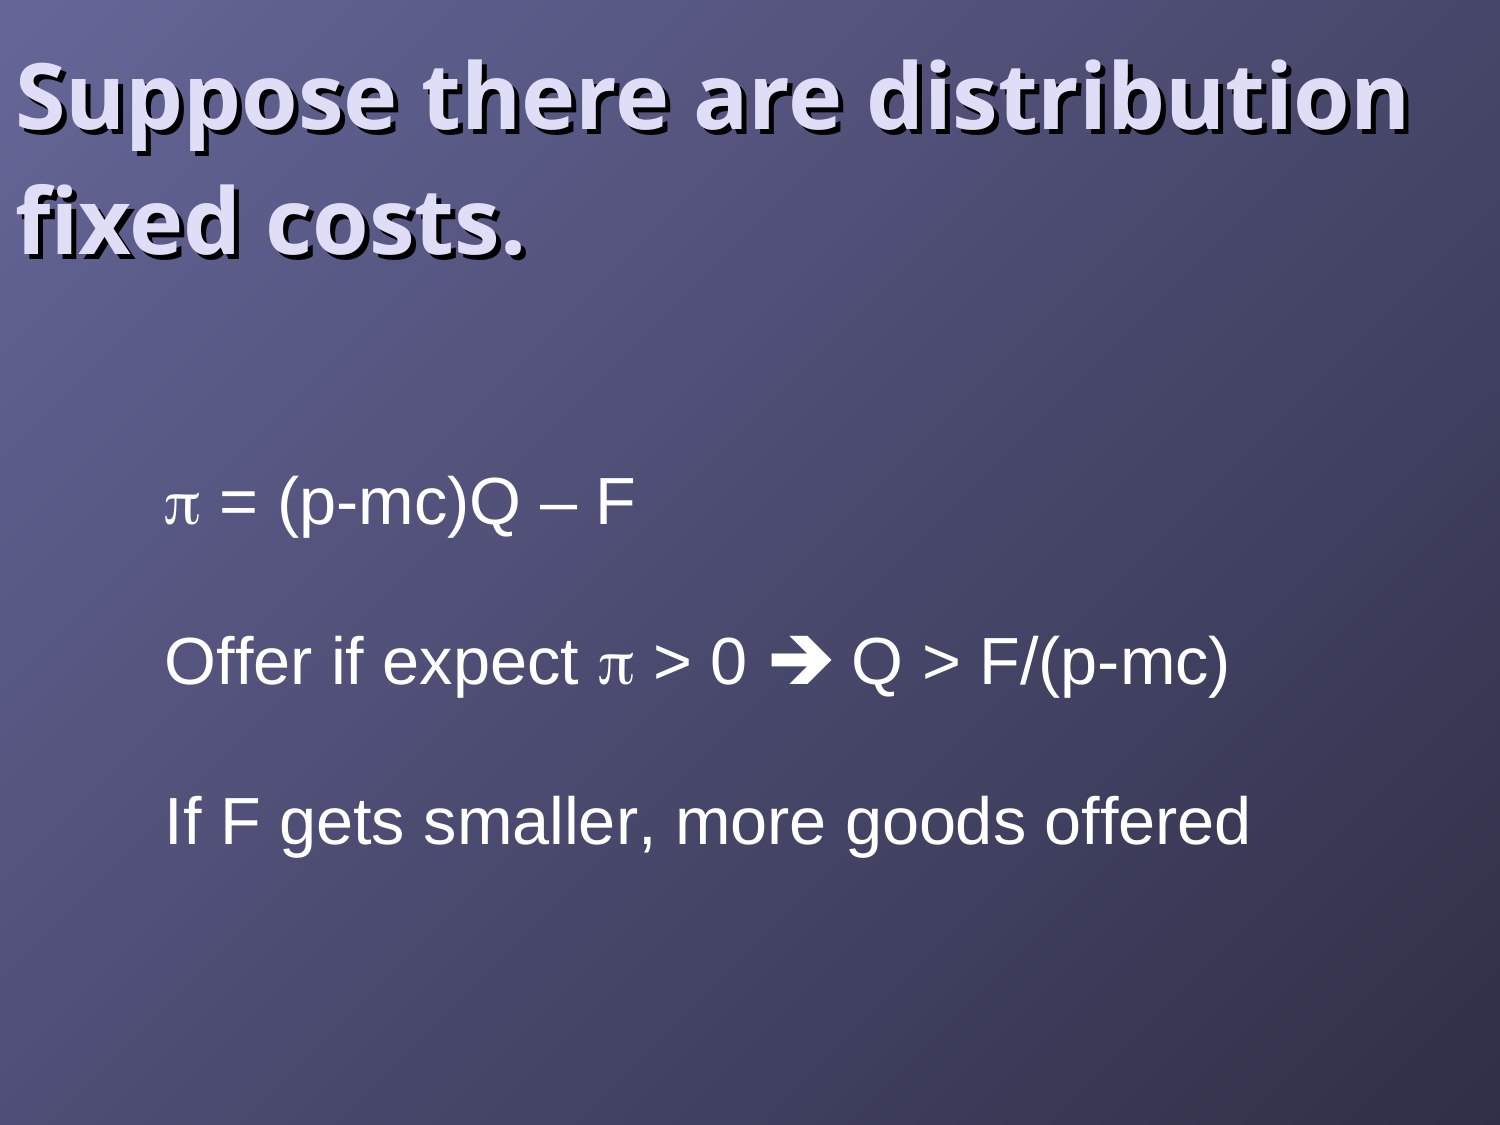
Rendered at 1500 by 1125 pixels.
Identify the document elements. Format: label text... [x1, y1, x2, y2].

title Suppose there are distribution fixed costs. [0, 12, 1500, 301]
text_box  = (p-mc)Q – F Offer if expect  > 0  Q > F/(p-mc) If F gets smaller, more goods offered [150, 449, 1363, 866]
